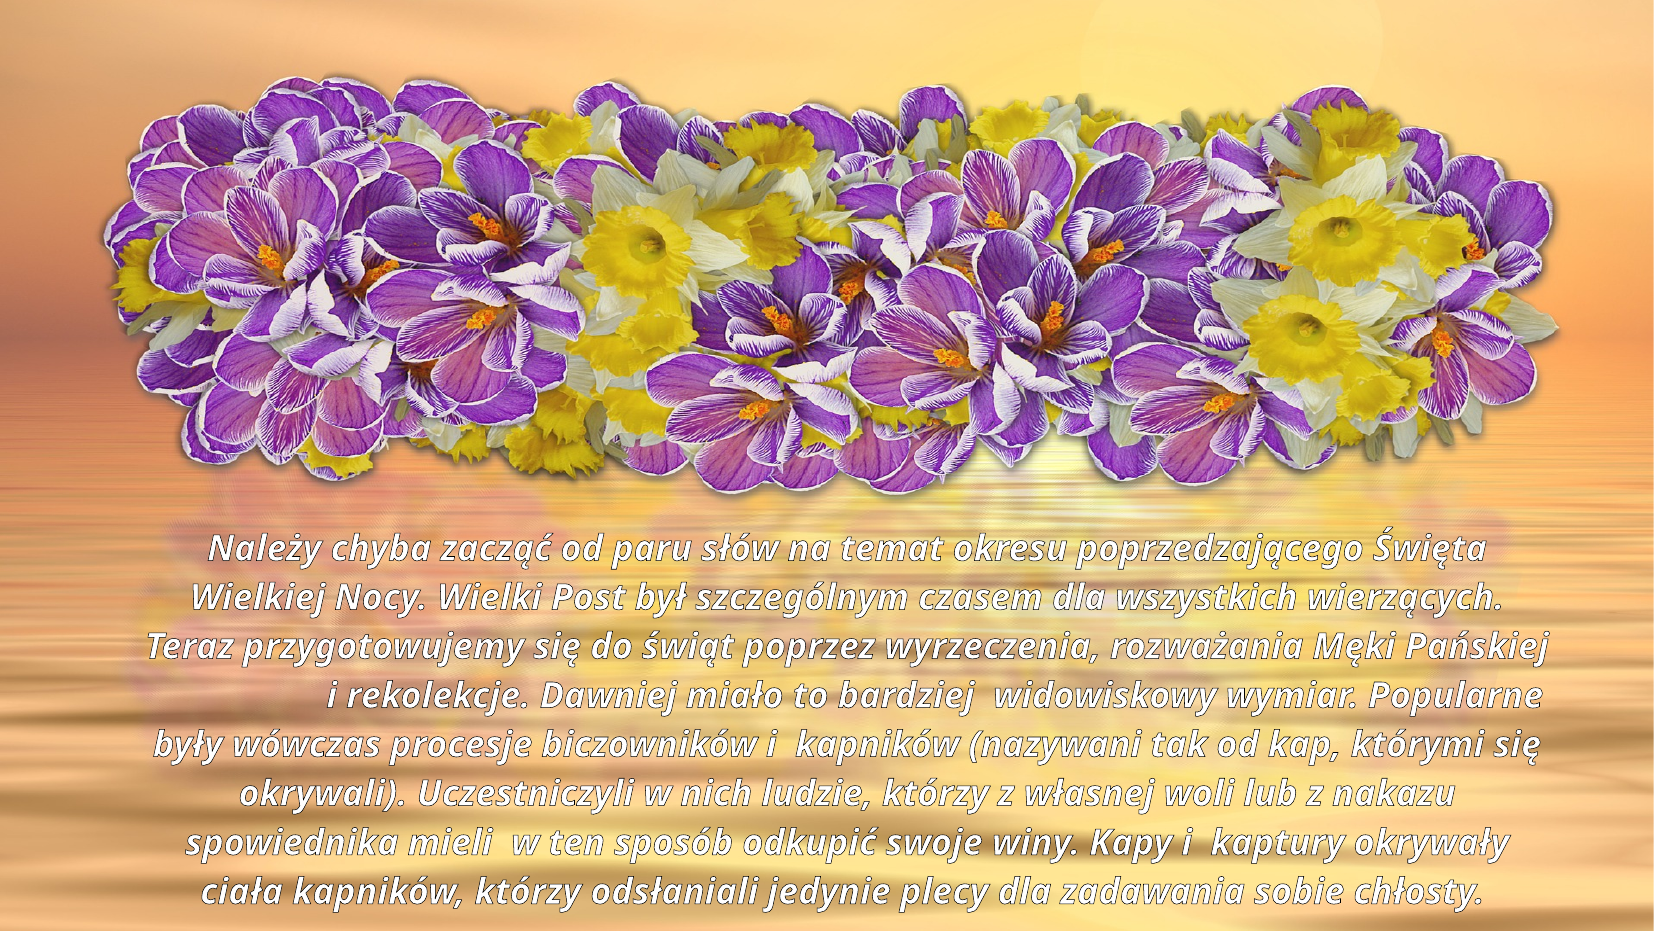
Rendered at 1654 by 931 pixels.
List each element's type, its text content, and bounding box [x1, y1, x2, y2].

picture [0, 0, 1654, 931]
list Należy chyba zacząć od paru słów na temat okresu poprzedzającego Święta Wielkiej Nocy. Wielki Post był szczególnym czasem dla wszystkich wierzących. Teraz przygotowujemy się do świąt poprzez wyrzeczenia, rozważania Męki Pańskiej i rekolekcje. Dawniej miało to bardziej widowiskowy wymiar. Popularne były wówczas procesje biczowników i kapników (nazywani tak od kap, którymi się okrywali). Uczestniczyli w nich ludzie, którzy z własnej woli lub z nakazu spowiednika mieli w ten sposób odkupić swoje winy. Kapy i kaptury okrywały ciała kapników, którzy odsłaniali jedynie plecy dla zadawania sobie chłosty. [64, 522, 1553, 922]
